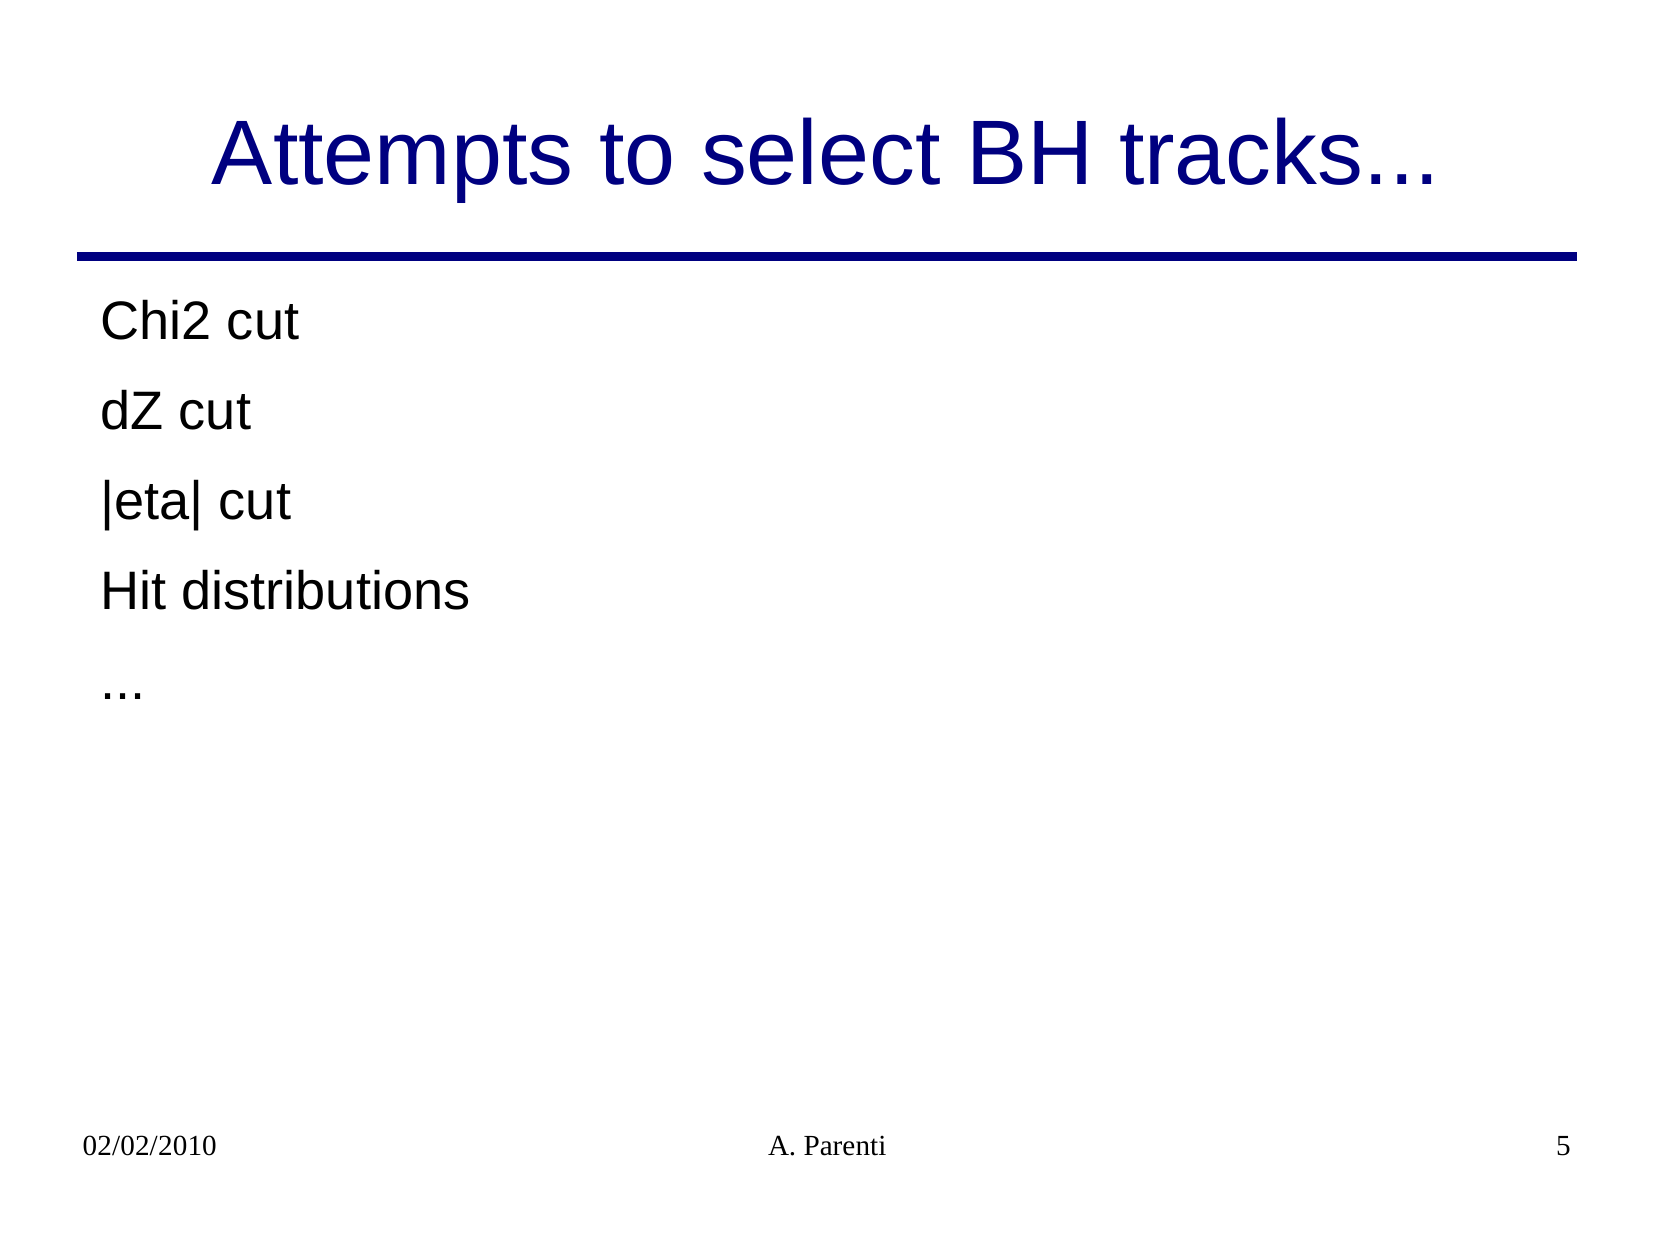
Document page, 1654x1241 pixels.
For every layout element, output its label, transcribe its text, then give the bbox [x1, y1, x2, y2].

list Chi2 cut dZ cut |eta| cut Hit distributions ... [82, 290, 1571, 1109]
title Attempts to select BH tracks... [82, 49, 1571, 257]
